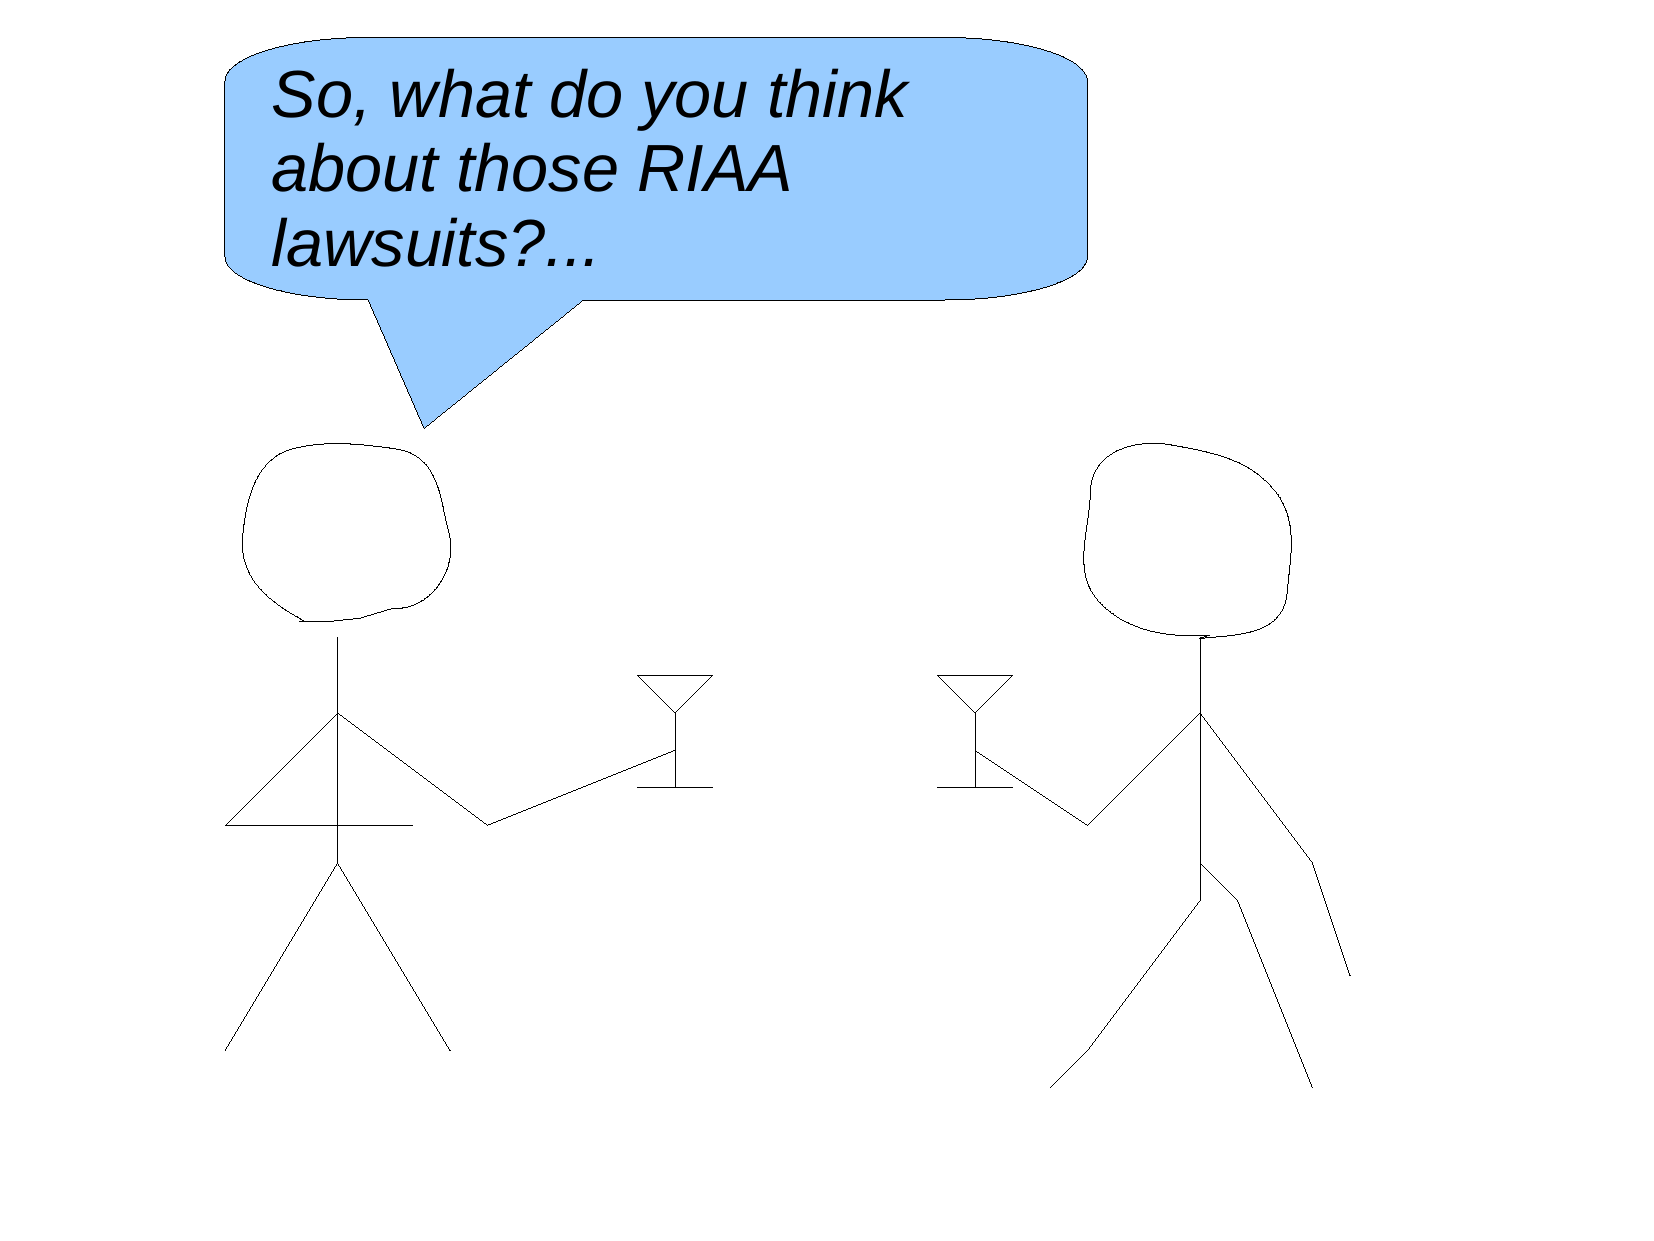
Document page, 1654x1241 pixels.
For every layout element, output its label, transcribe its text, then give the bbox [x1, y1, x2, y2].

text_box So, what do you think about those RIAA lawsuits?... [224, 37, 1088, 429]
